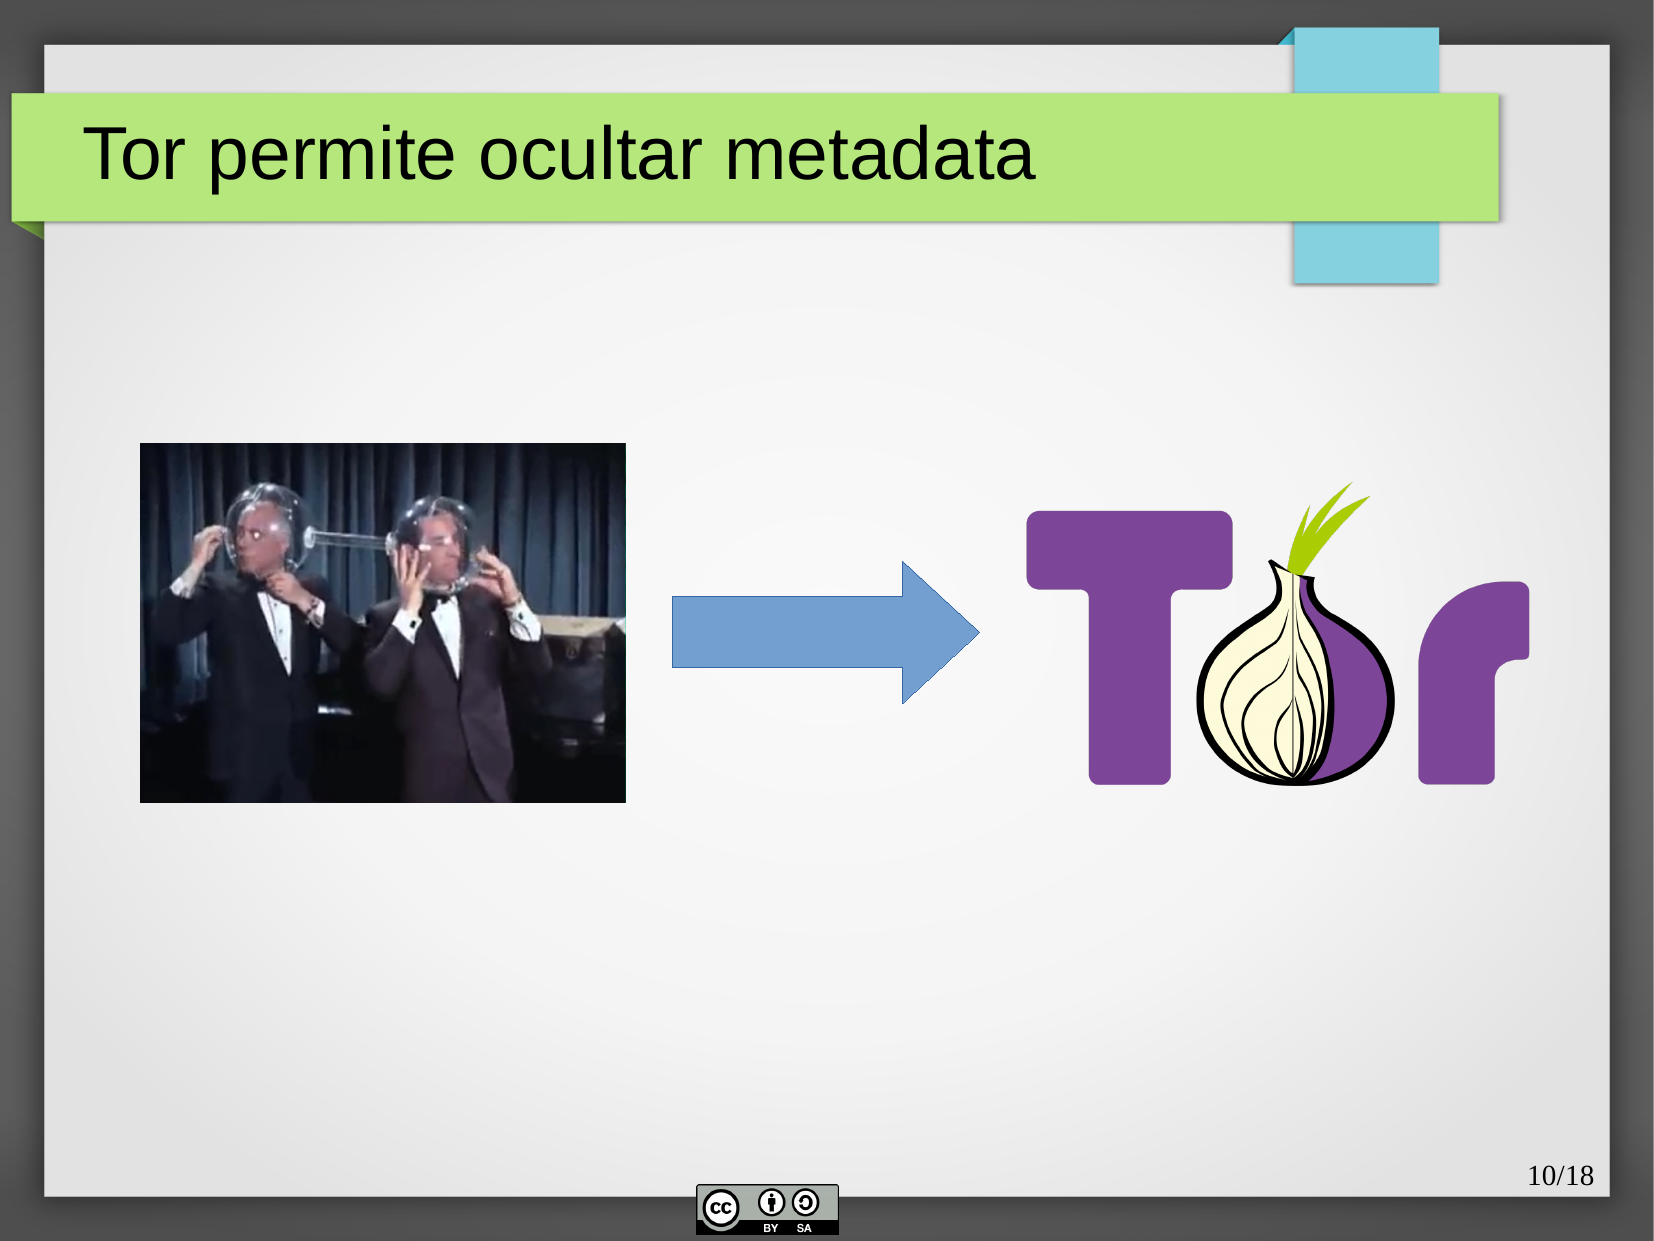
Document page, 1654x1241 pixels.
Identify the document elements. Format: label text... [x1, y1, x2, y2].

text_box [672, 561, 980, 704]
title Tor permite ocultar metadata [82, 94, 1264, 213]
picture [0, 0, 1654, 1241]
